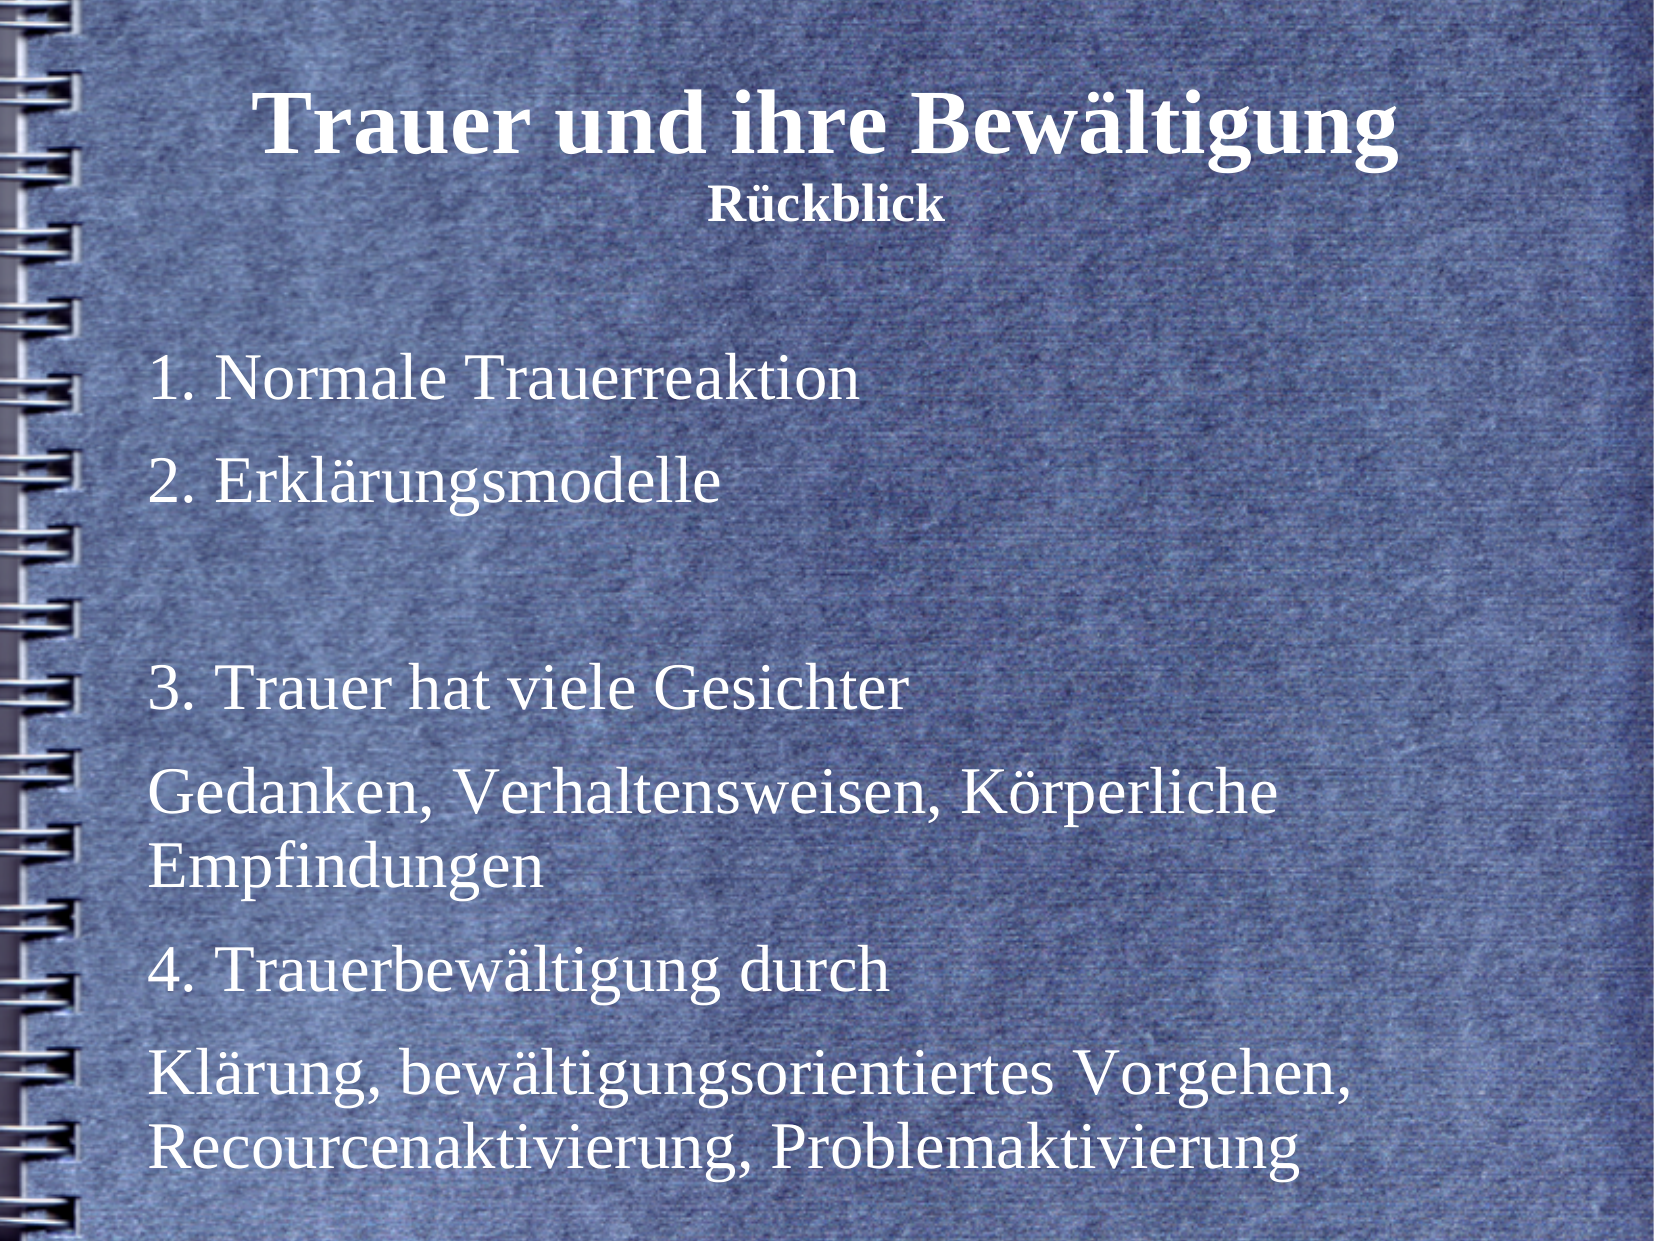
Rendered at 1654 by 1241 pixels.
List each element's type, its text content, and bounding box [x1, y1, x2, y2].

title Trauer und ihre Bewältigung Rückblick [82, 49, 1571, 257]
picture [0, 0, 1654, 1241]
list 1. Normale Trauerreaktion 2. Erklärungsmodelle 3. Trauer hat viele Gesichter Gedanken, Verhaltensweisen, Körperliche Empfindungen 4. Trauerbewältigung durch Klärung, bewältigungsorientiertes Vorgehen, Recourcenaktivierung, Problemaktivierung [76, 236, 1565, 1241]
